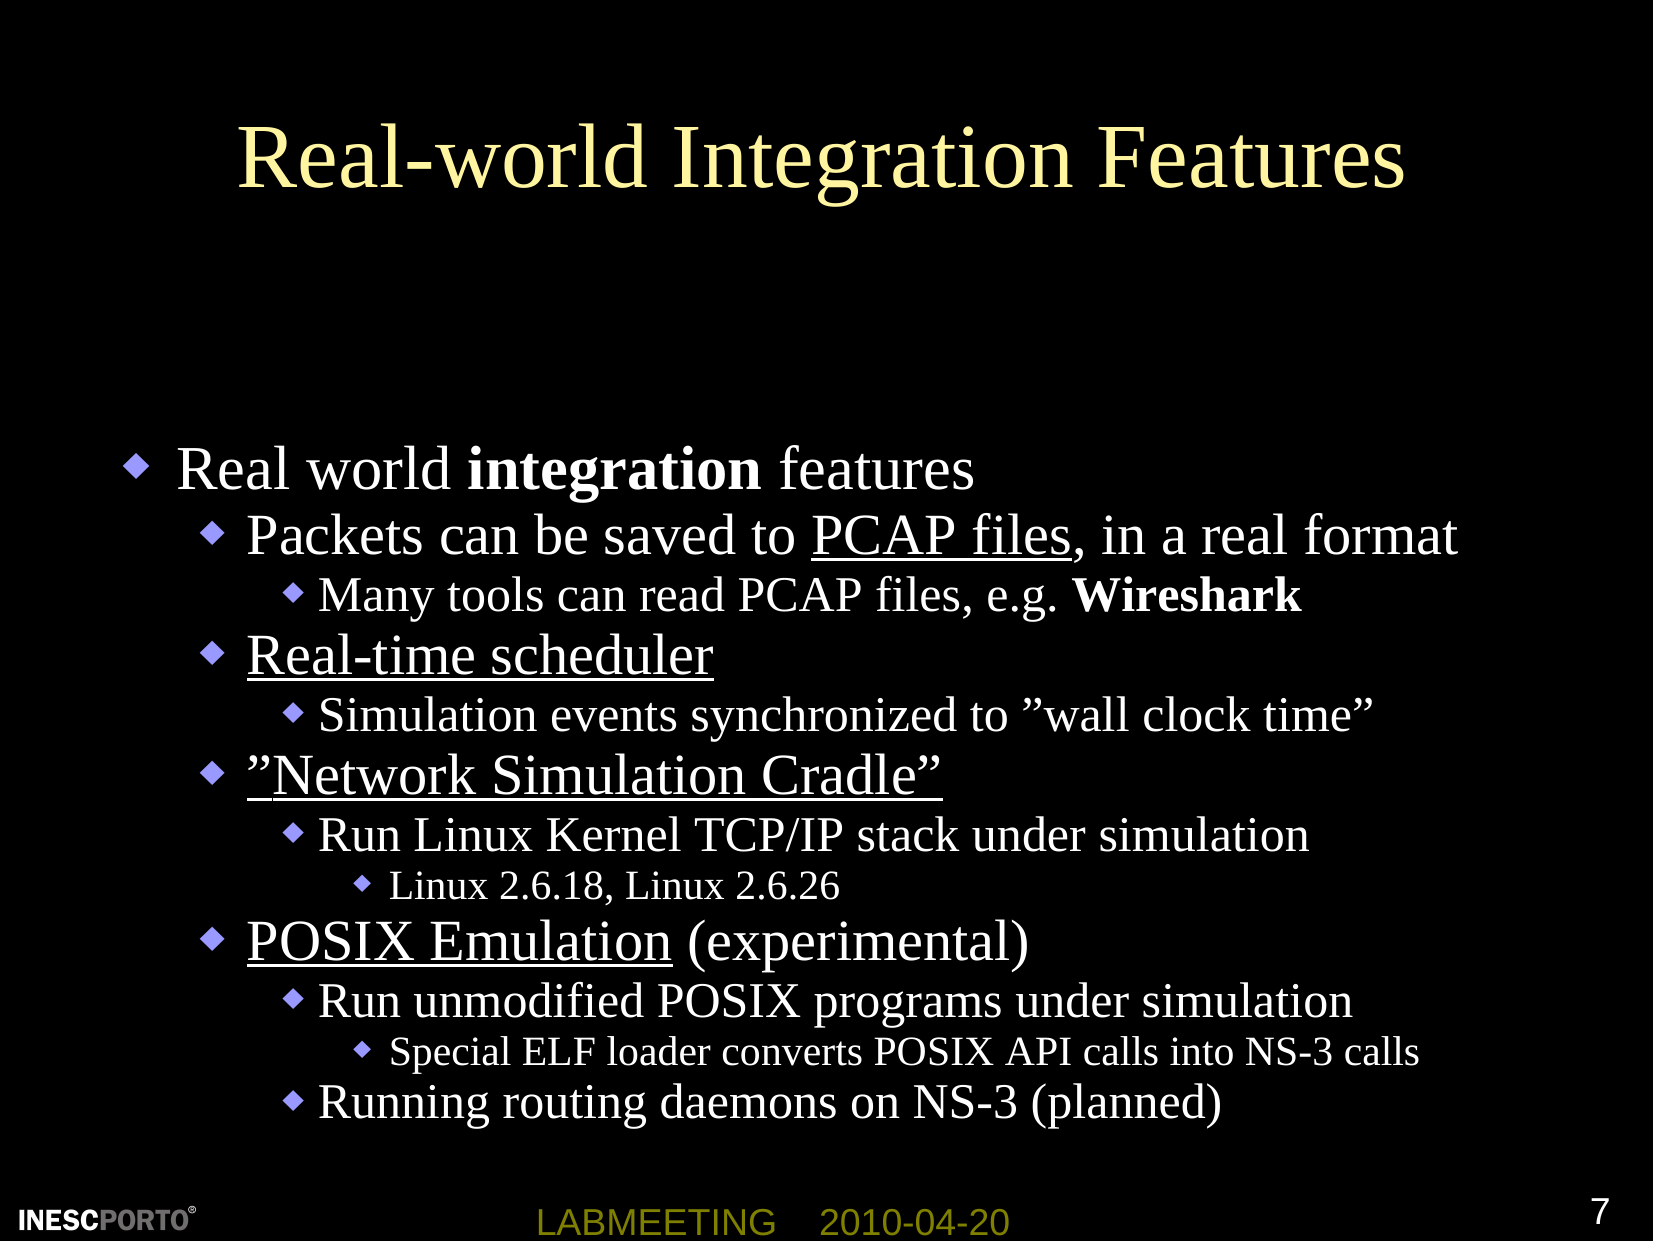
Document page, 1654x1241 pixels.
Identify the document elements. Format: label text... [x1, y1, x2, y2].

title Real-world Integration Features [40, 48, 1607, 264]
list Real world integration features Packets can be saved to PCAP files, in a real format Many tools can read PCAP files, e.g. Wireshark Real-time scheduler Simulation events synchronized to ”wall clock time” ”Network Simulation Cradle” Run Linux Kernel TCP/IP stack under simulation Linux 2.6.18, Linux 2.6.26 POSIX Emulation (experimental) Run unmodified POSIX programs under simulation Special ELF loader converts POSIX API calls into NS-3 calls Running routing daemons on NS-3 (planned) [105, 433, 1552, 1163]
picture [9, 1181, 201, 1241]
